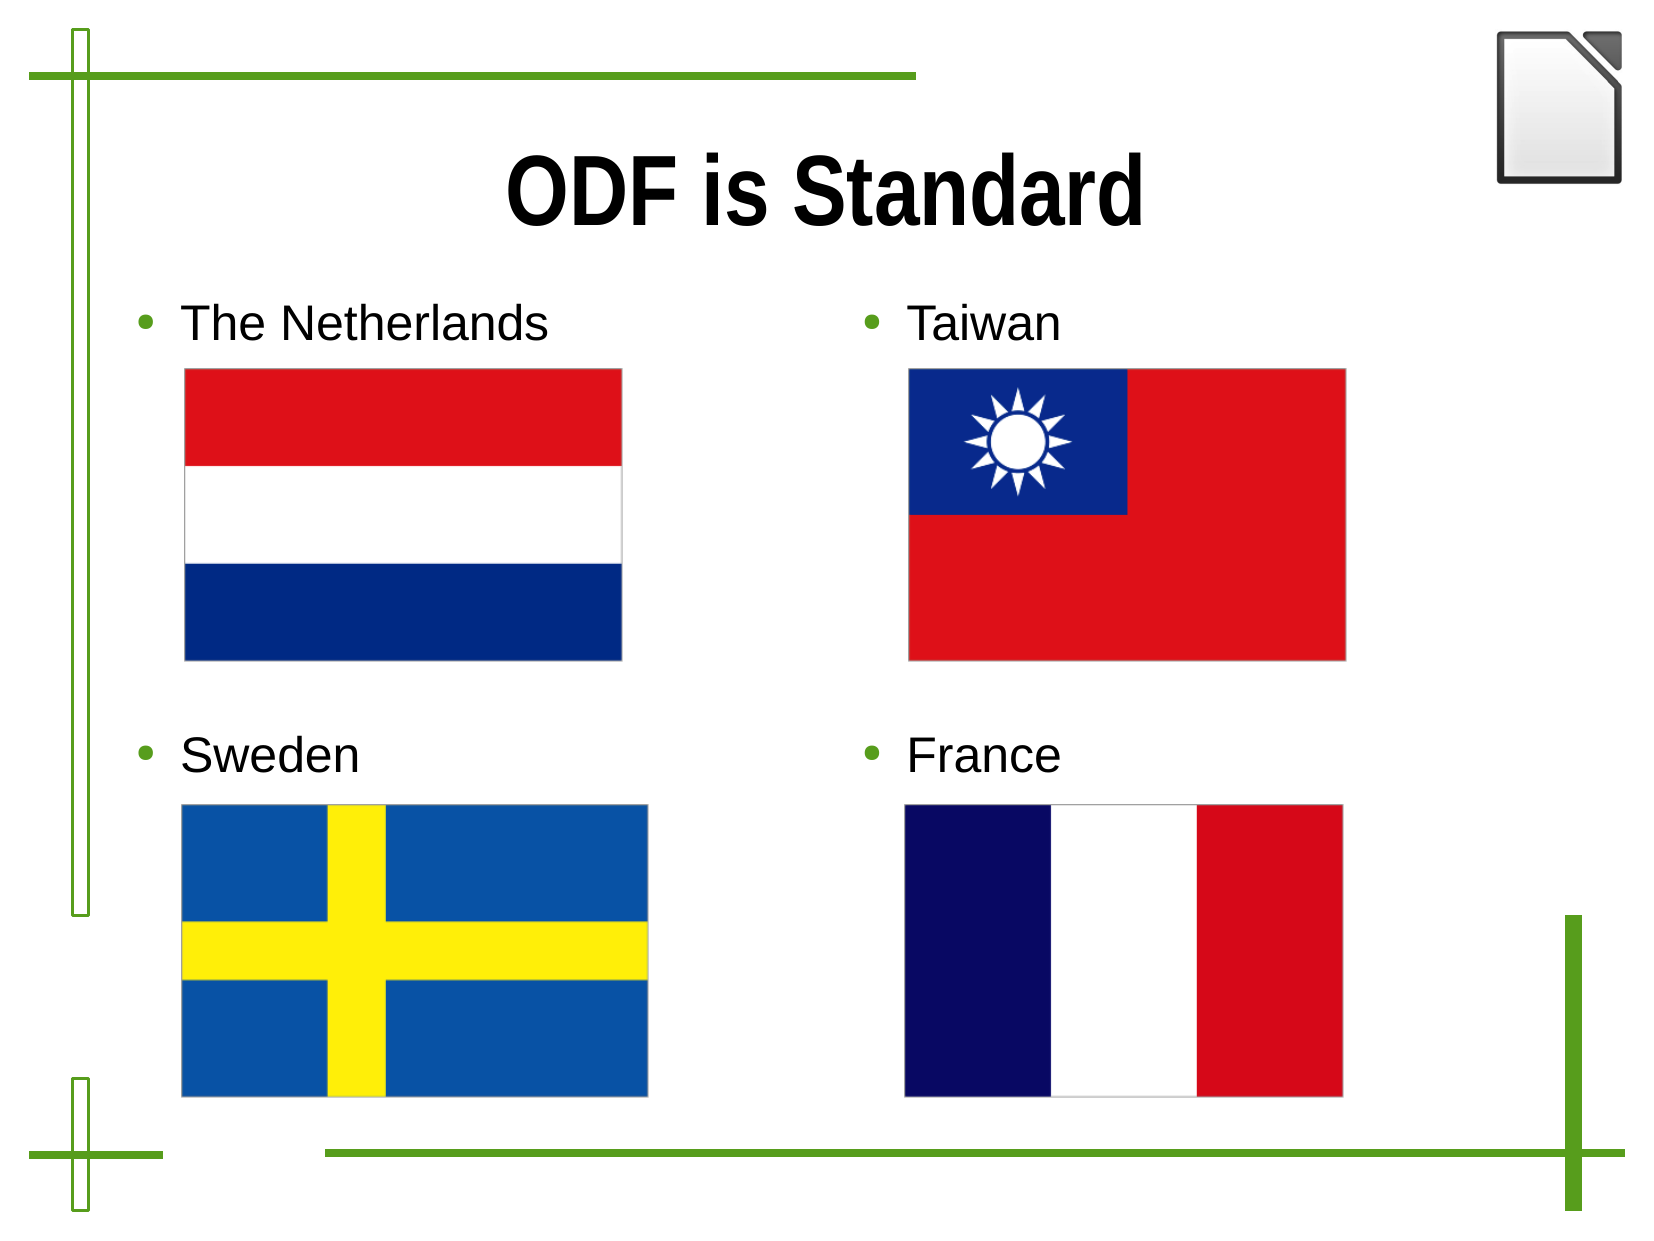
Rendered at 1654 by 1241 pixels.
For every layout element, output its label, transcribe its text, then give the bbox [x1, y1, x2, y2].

title ODF is Standard [118, 118, 1536, 260]
picture [183, 367, 624, 663]
list France [844, 727, 1536, 1122]
picture [907, 367, 1348, 663]
picture [180, 803, 650, 1099]
list The Netherlands [118, 295, 810, 690]
picture [903, 803, 1345, 1099]
picture [1494, 29, 1624, 186]
list Taiwan [844, 295, 1536, 690]
list Sweden [118, 727, 810, 1122]
